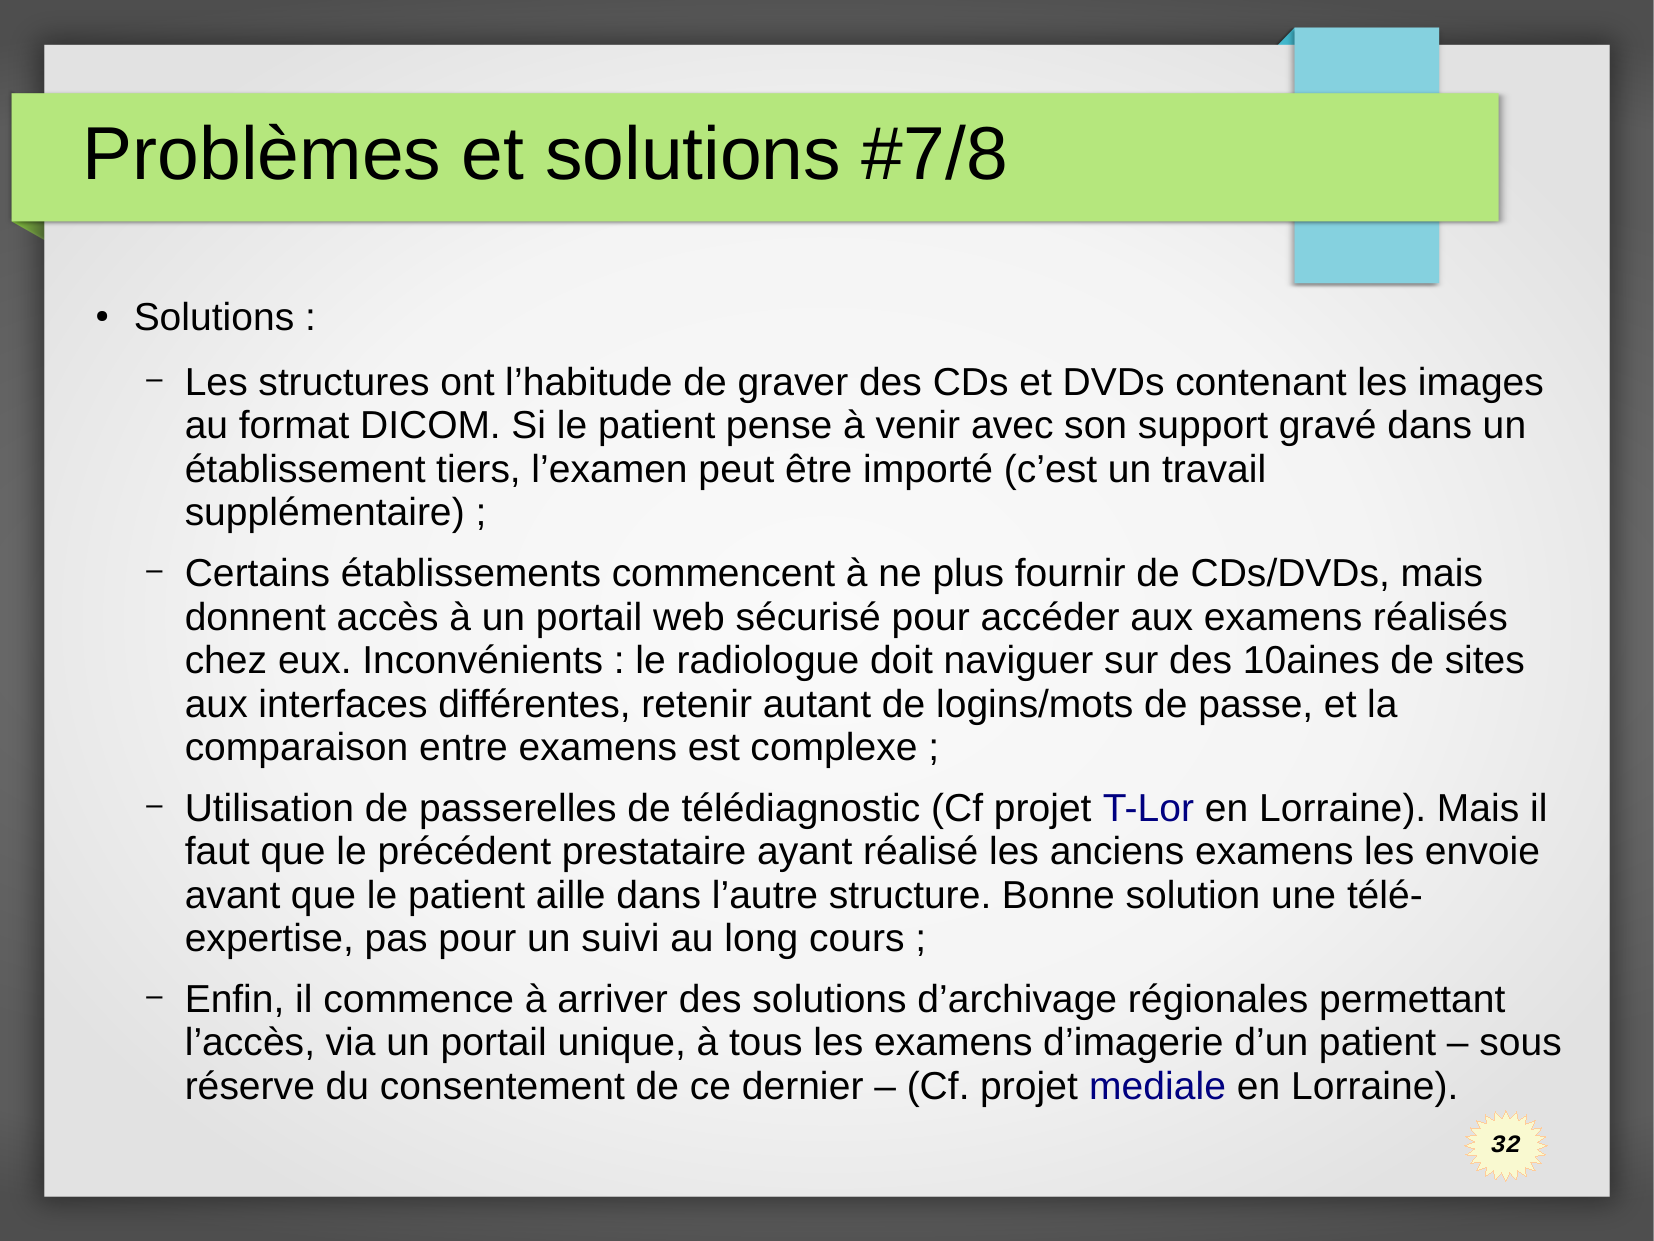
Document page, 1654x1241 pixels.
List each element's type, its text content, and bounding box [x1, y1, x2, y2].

picture [0, 0, 1654, 1241]
title Problèmes et solutions #7/8 [82, 94, 1264, 213]
list Solutions : Les structures ont l’habitude de graver des CDs et DVDs contenant les images au format DICOM. Si le patient pense à venir avec son support gravé dans un établissement tiers, l’examen peut être importé (c’est un travail supplémentaire) ; Certains établissements commencent à ne plus fournir de CDs/DVDs, mais donnent accès à un portail web sécurisé pour accéder aux examens réalisés chez eux. Inconvénients : le radiologue doit naviguer sur des 10aines de sites aux interfaces différentes, retenir autant de logins/mots de passe, et la comparaison entre examens est complexe ; Utilisation de passerelles de télédiagnostic (Cf projet T-Lor en Lorraine). Mais il faut que le précédent prestataire ayant réalisé les anciens examens les envoie avant que le patient aille dans l’autre structure. Bonne solution une télé-expertise, pas pour un suivi au long cours ; Enfin, il commence à arriver des solutions d’archivage régionales permettant l’accès, via un portail unique, à tous les examens d’imagerie d’un patient – sous réserve du consentement de ce dernier – (Cf. projet mediale en Lorraine). [82, 295, 1571, 1111]
